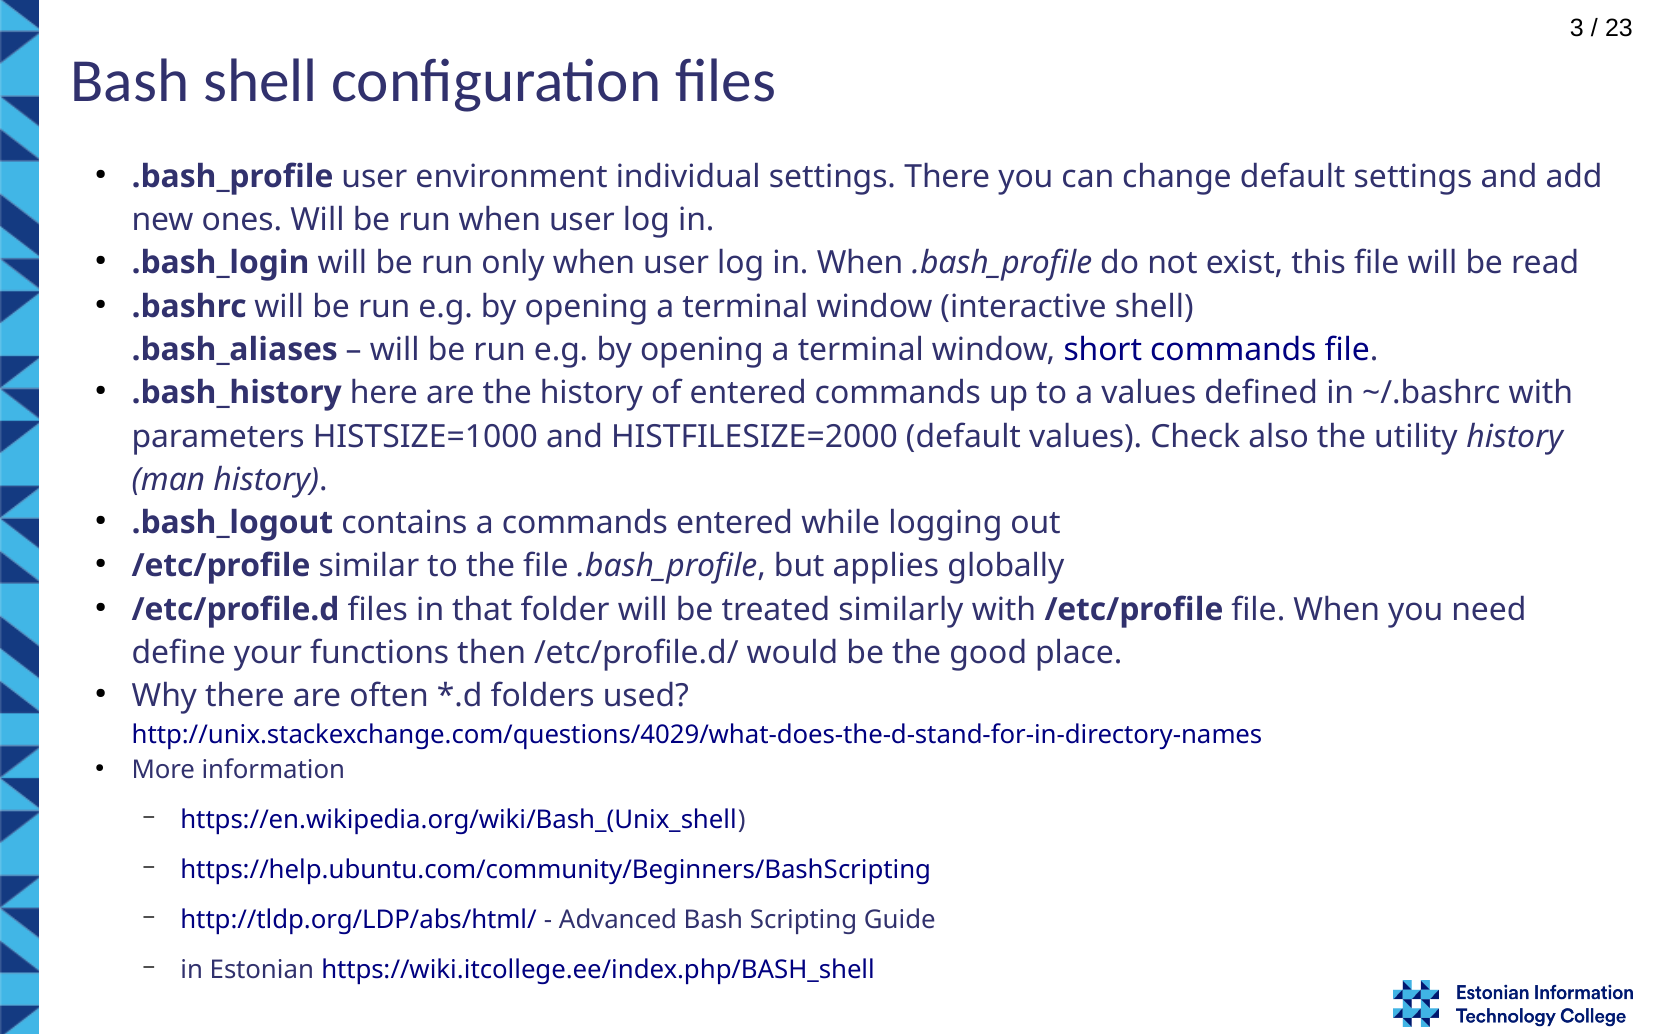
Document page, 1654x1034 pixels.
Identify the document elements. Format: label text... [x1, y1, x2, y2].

list .bash_profile user environment individual settings. There you can change default settings and add new ones. Will be run when user log in. .bash_login will be run only when user log in. When .bash_profile do not exist, this file will be read .bashrc will be run e.g. by opening a terminal window (interactive shell) .bash_aliases – will be run e.g. by opening a terminal window, short commands file. .bash_history here are the history of entered commands up to a values defined in ~/.bashrc with parameters HISTSIZE=1000 and HISTFILESIZE=2000 (default values). Check also the utility history (man history). .bash_logout contains a commands entered while logging out /etc/profile similar to the file .bash_profile, but applies globally /etc/profile.d files in that folder will be treated similarly with /etc/profile file. When you need define your functions then /etc/profile.d/ would be the good place. Why there are often *.d folders used? http://unix.stackexchange.com/questions/4029/what-does-the-d-stand-for-in-directory-names More information https://en.wikipedia.org/wiki/Bash_(Unix_shell) https://help.ubuntu.com/community/Beginners/BashScripting http://tldp.org/LDP/abs/html/ - Advanced Bash Scripting Guide in Estonian https://wiki.itcollege.ee/index.php/BASH_shell [82, 153, 1625, 993]
title Bash shell configuration files [70, 41, 1630, 130]
picture [1393, 980, 1633, 1027]
